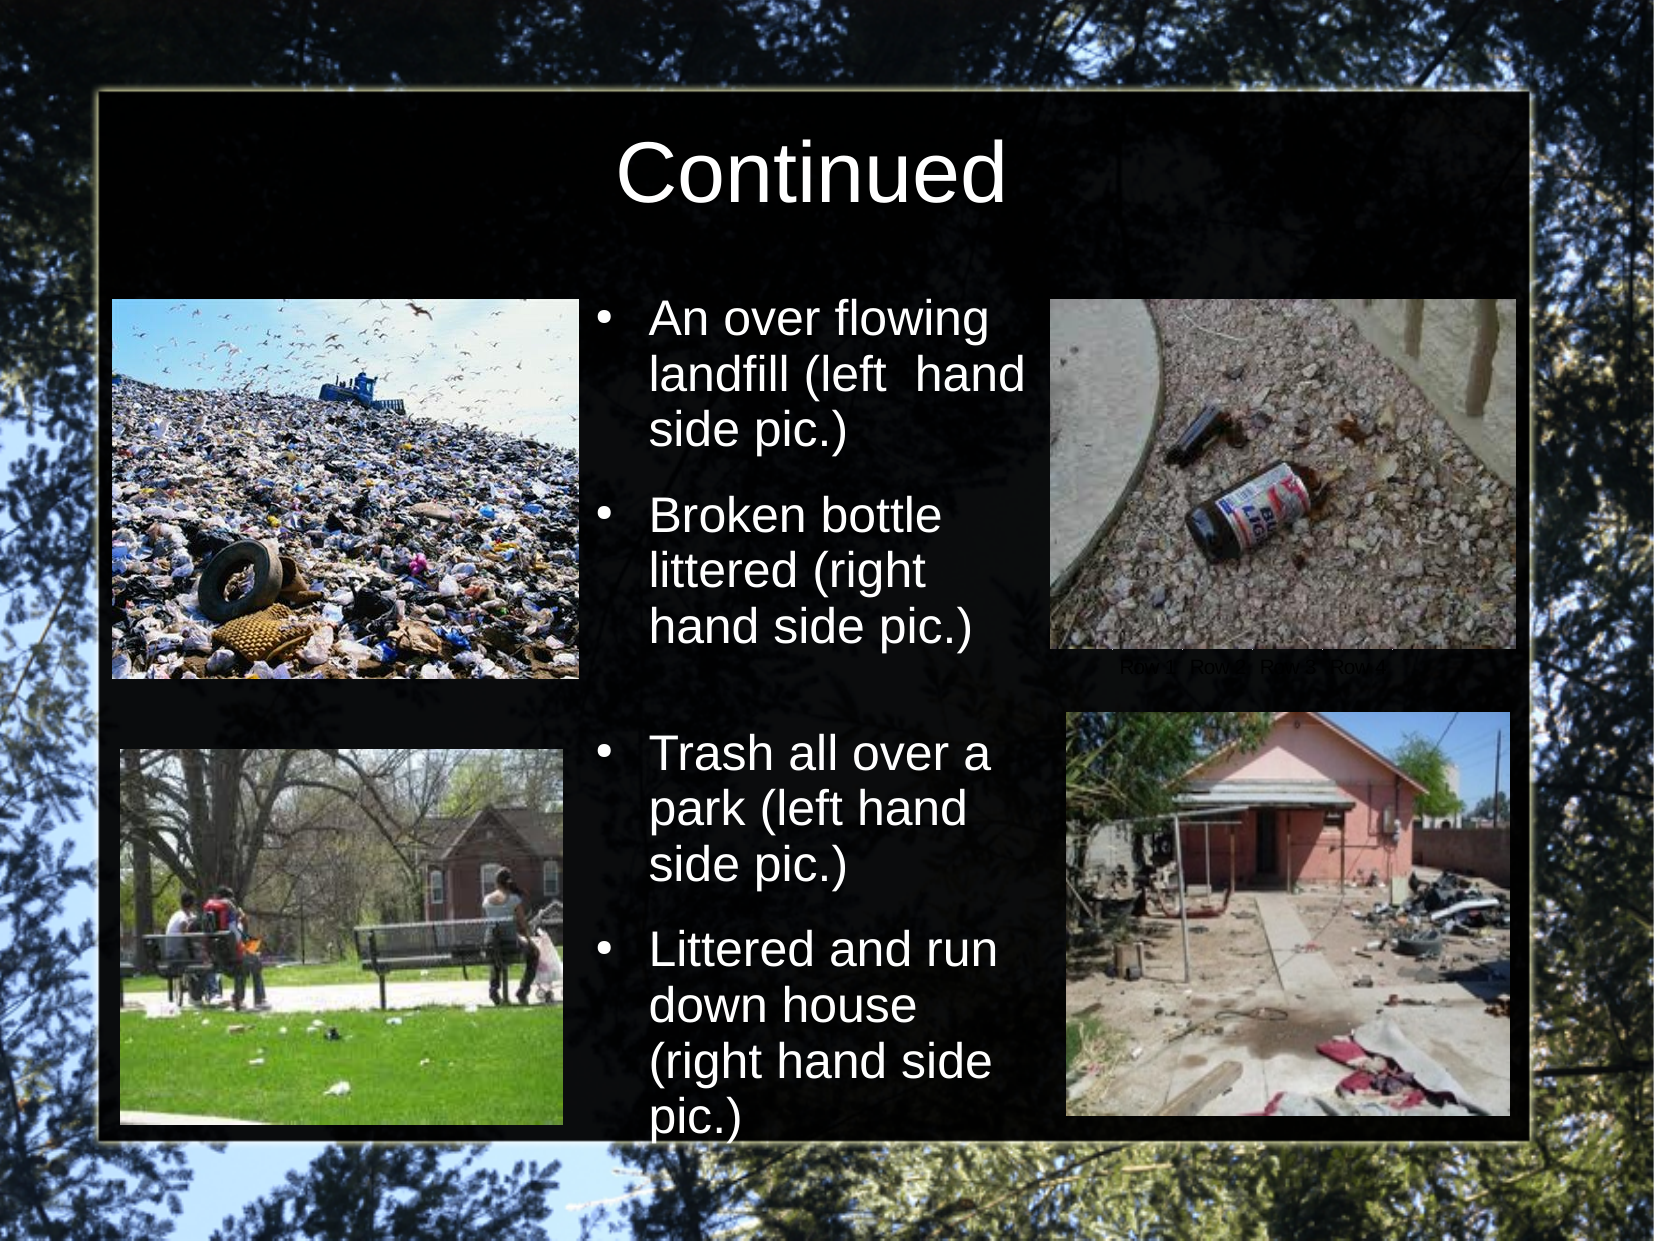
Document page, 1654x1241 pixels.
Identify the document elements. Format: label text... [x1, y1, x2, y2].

list An over flowing landfill (left hand side pic.) Broken bottle littered (right hand side pic.) [577, 290, 1044, 687]
chart [1066, 290, 1533, 687]
title Continued [88, 88, 1536, 257]
picture [0, 0, 1654, 1241]
list Trash all over a park (left hand side pic.) Littered and run down house (right hand side pic.) [577, 724, 1044, 1145]
